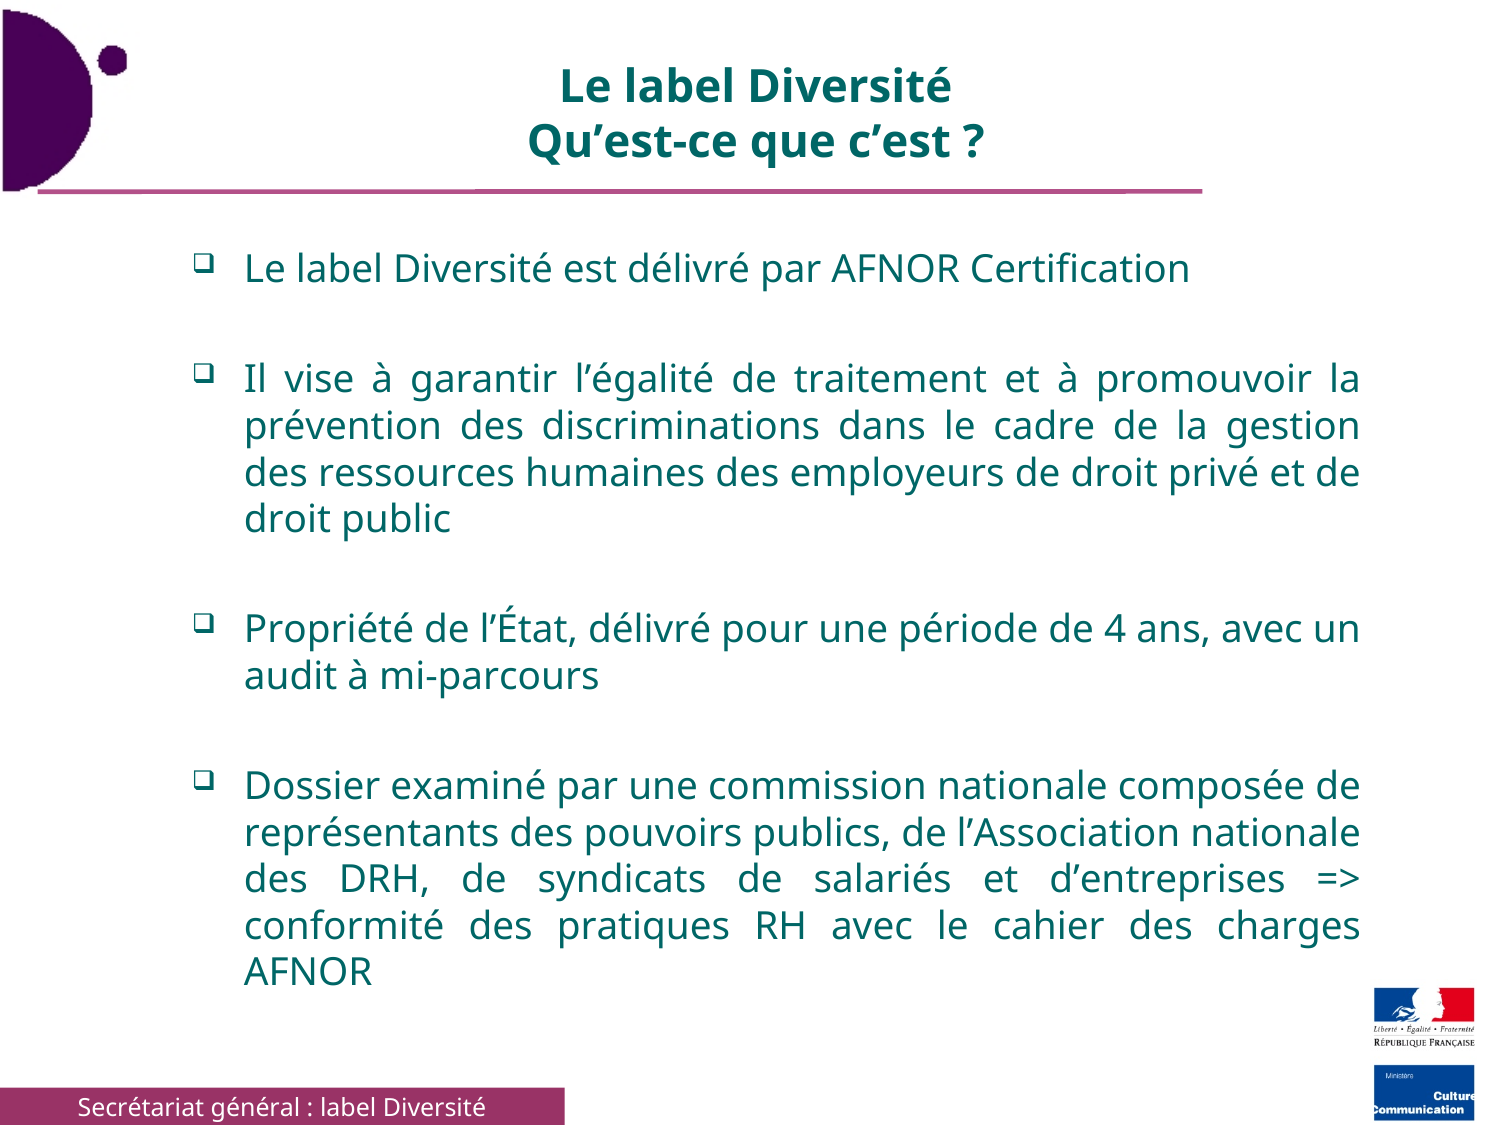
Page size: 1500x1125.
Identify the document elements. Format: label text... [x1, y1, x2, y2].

text_box Le label Diversité Qu’est-ce que c’est ? [118, 41, 1394, 179]
picture [0, 0, 149, 204]
list Le label Diversité est délivré par AFNOR Certification Il vise à garantir l’égalité de traitement et à promouvoir la prévention des discriminations dans le cadre de la gestion des ressources humaines des employeurs de droit privé et de droit public Propriété de l’État, délivré pour une période de 4 ans, avec un audit à mi-parcours Dossier examiné par une commission nationale composée de représentants des pouvoirs publics, de l’Association nationale des DRH, de syndicats de salariés et d’entreprises => conformité des pratiques RH avec le cahier des charges AFNOR [177, 236, 1377, 1004]
picture [1370, 979, 1477, 1125]
